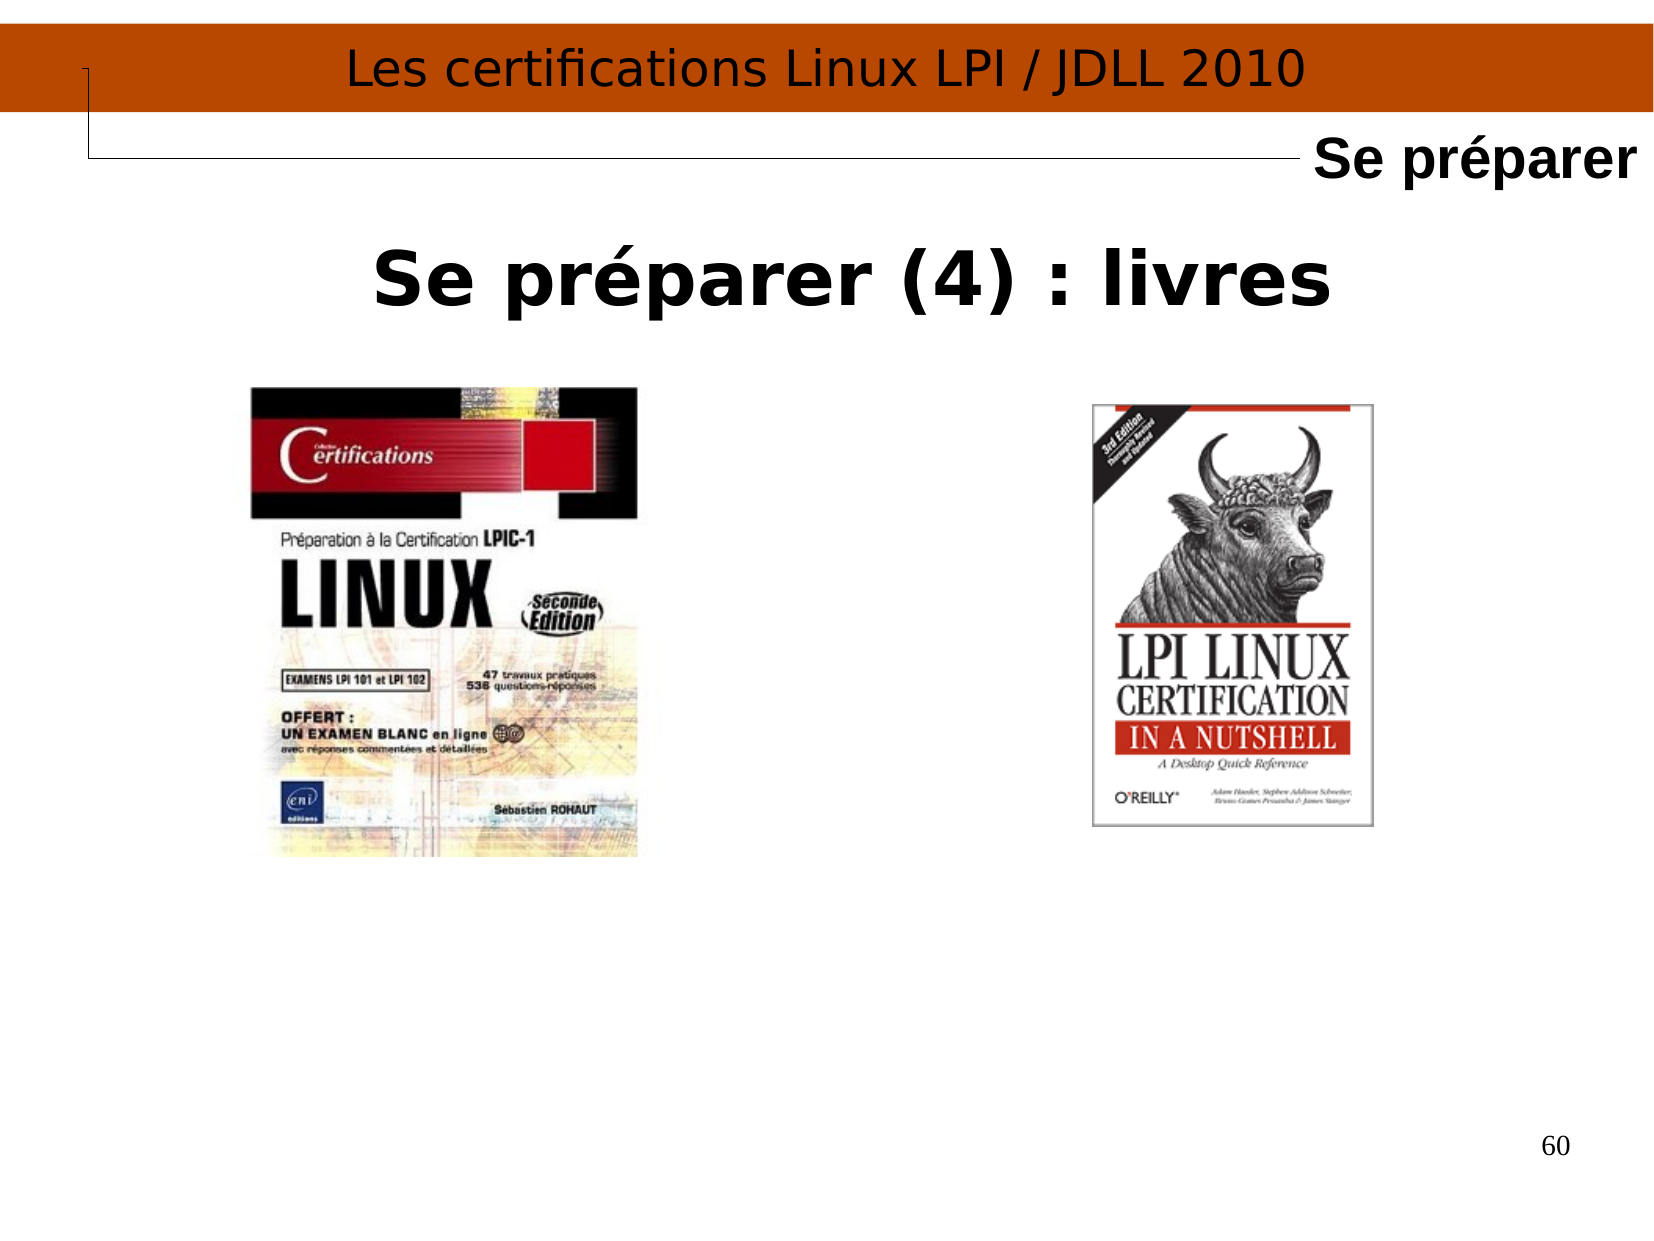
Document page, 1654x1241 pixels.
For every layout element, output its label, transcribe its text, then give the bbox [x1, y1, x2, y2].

list Se préparer (4) : livres [73, 236, 1562, 1047]
picture [210, 387, 680, 857]
picture [1092, 404, 1374, 827]
title Les certifications Linux LPI / JDLL 2010 [82, 39, 1571, 99]
text_box [0, 23, 1654, 113]
text_box Se préparer [1299, 118, 1654, 198]
